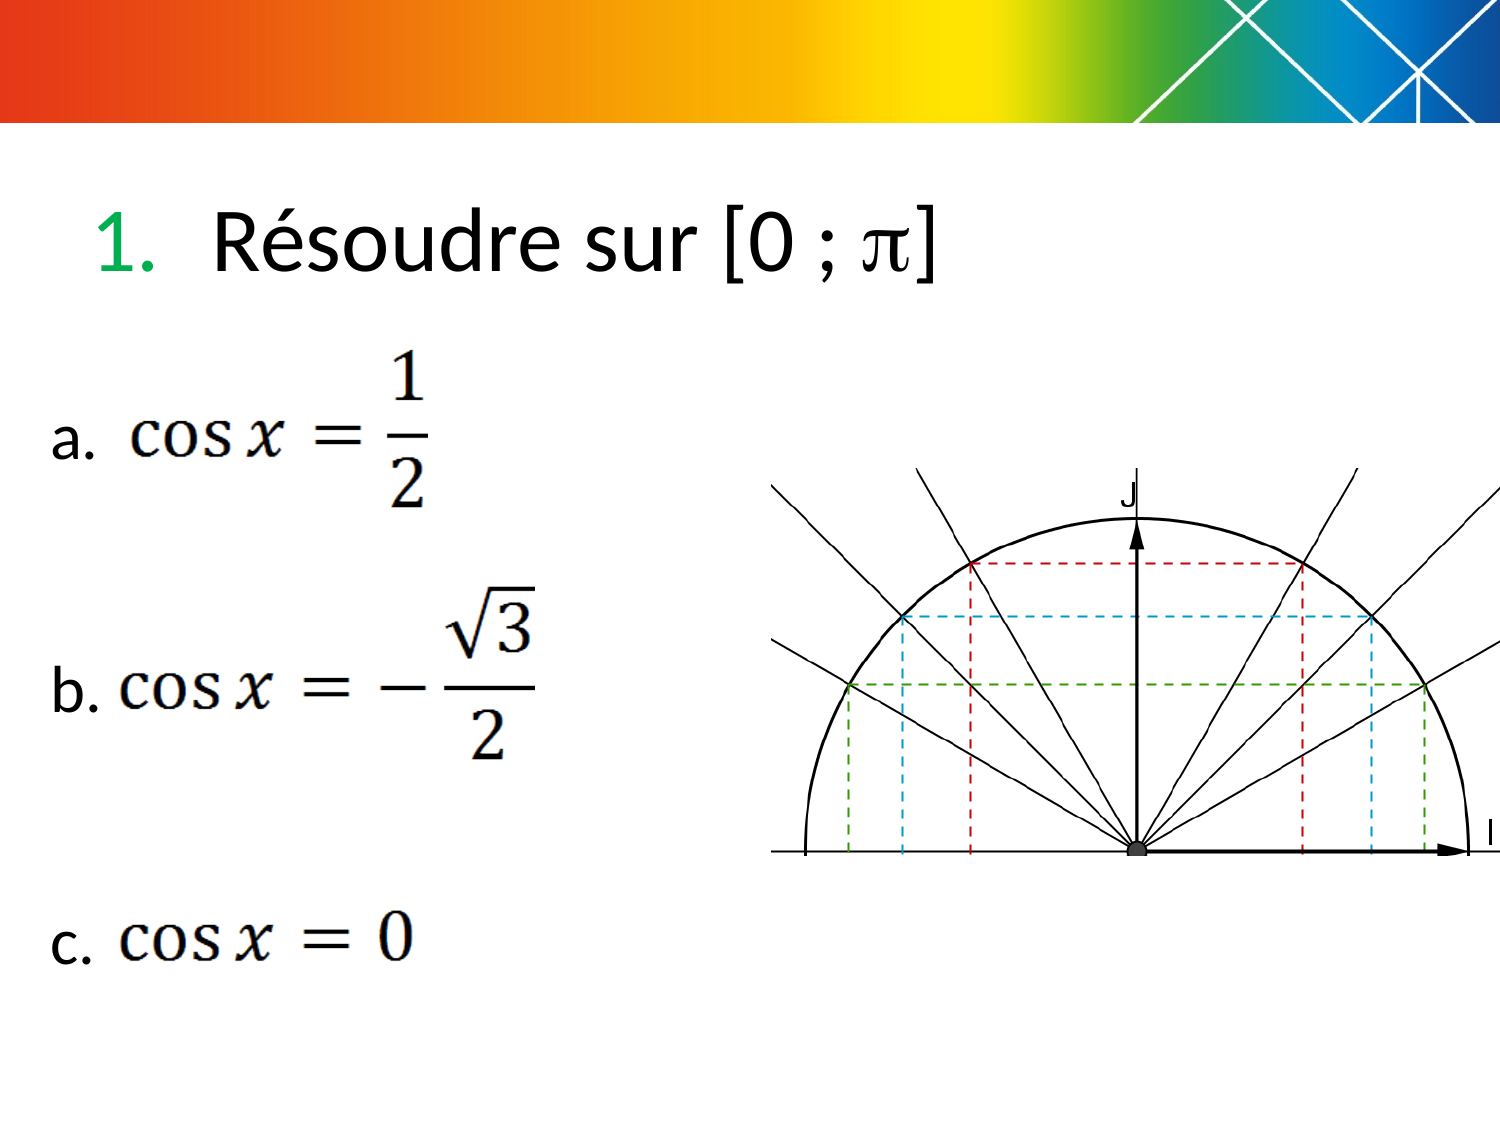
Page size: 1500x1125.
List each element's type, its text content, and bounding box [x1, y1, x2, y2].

picture [117, 890, 416, 993]
picture [1340, 0, 1500, 123]
picture [771, 468, 1500, 856]
picture [128, 339, 428, 522]
picture [0, 0, 1359, 123]
title Résoudre sur [0 ; ] [75, 163, 1426, 305]
picture [117, 571, 535, 774]
text_box a. b. c. [35, 385, 821, 1125]
